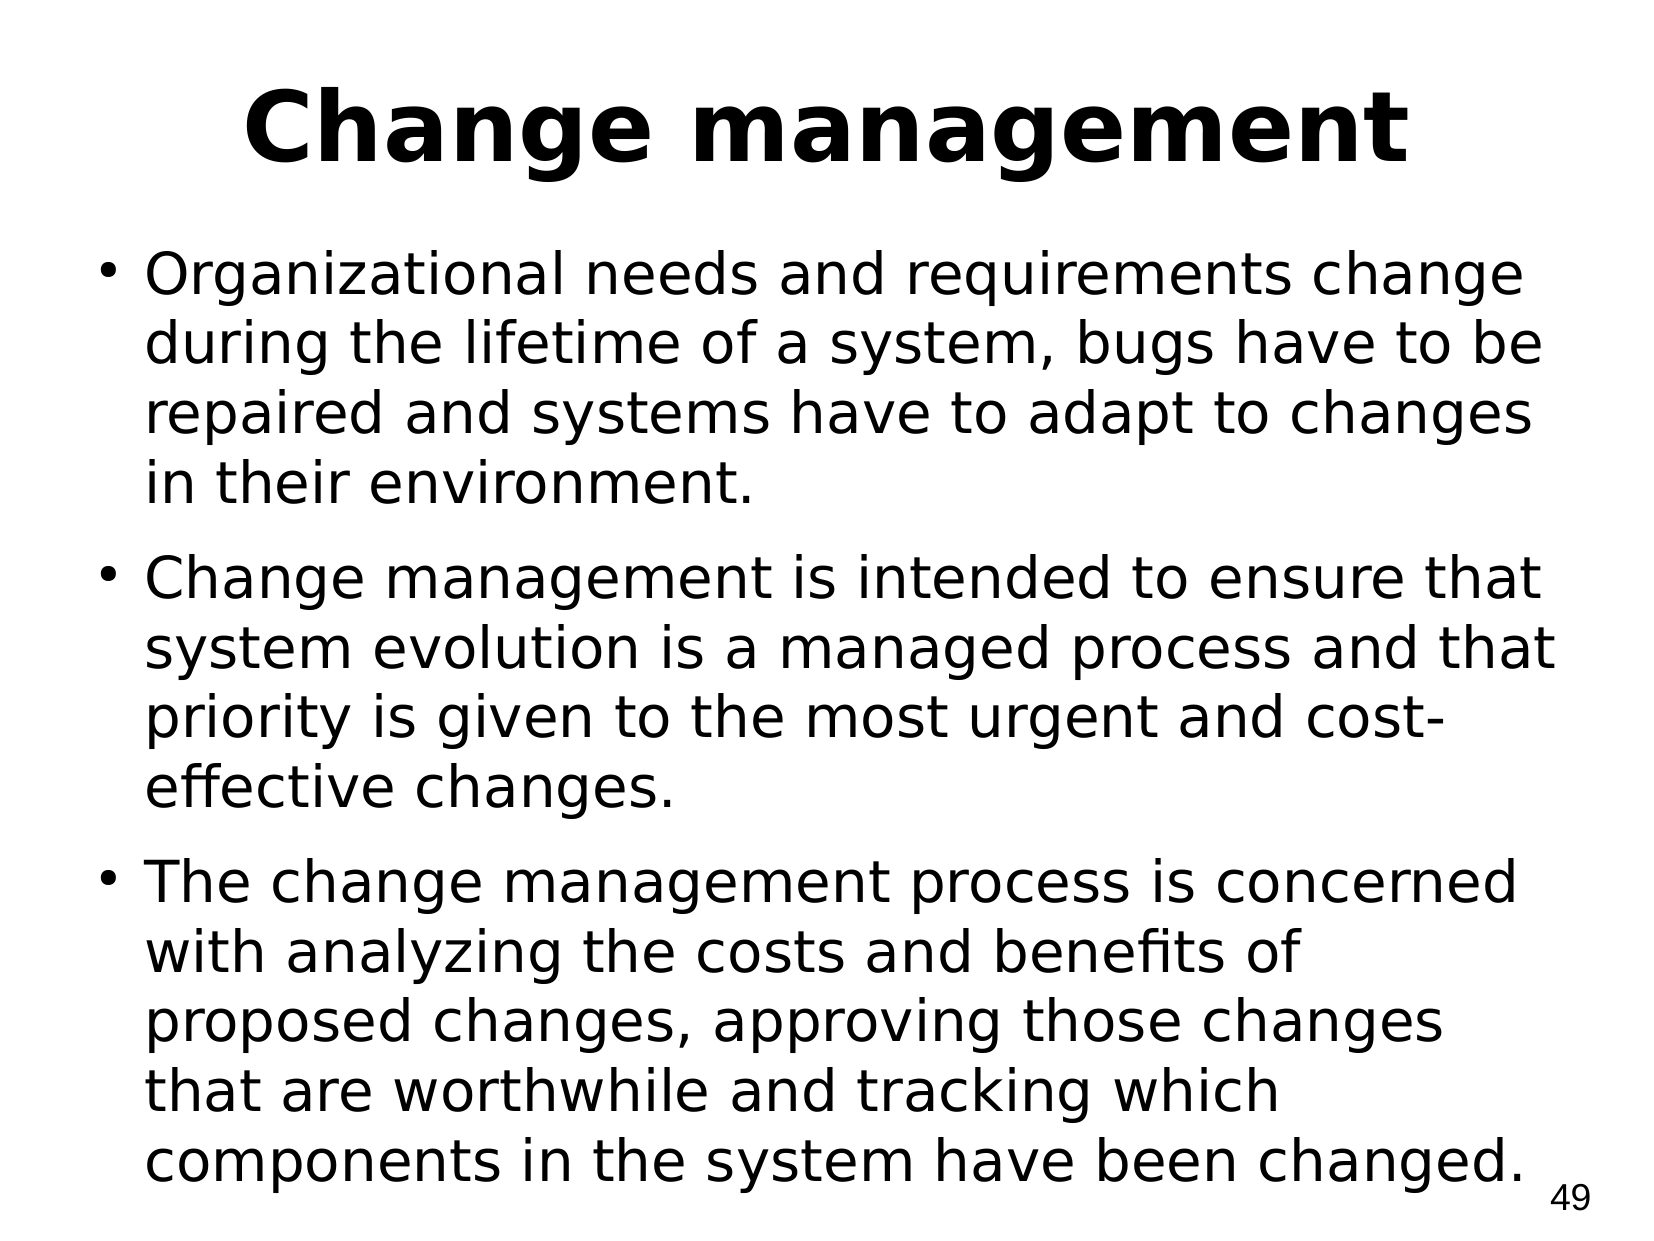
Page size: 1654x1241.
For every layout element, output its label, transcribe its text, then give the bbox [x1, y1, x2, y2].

list Organizational needs and requirements change during the lifetime of a system, bugs have to be repaired and systems have to adapt to changes in their environment. Change management is intended to ensure that system evolution is a managed process and that priority is given to the most urgent and cost-effective changes. The change management process is concerned with analyzing the costs and benefits of proposed changes, approving those changes that are worthwhile and tracking which components in the system have been changed. [82, 236, 1571, 1205]
title Change management [82, 49, 1571, 196]
